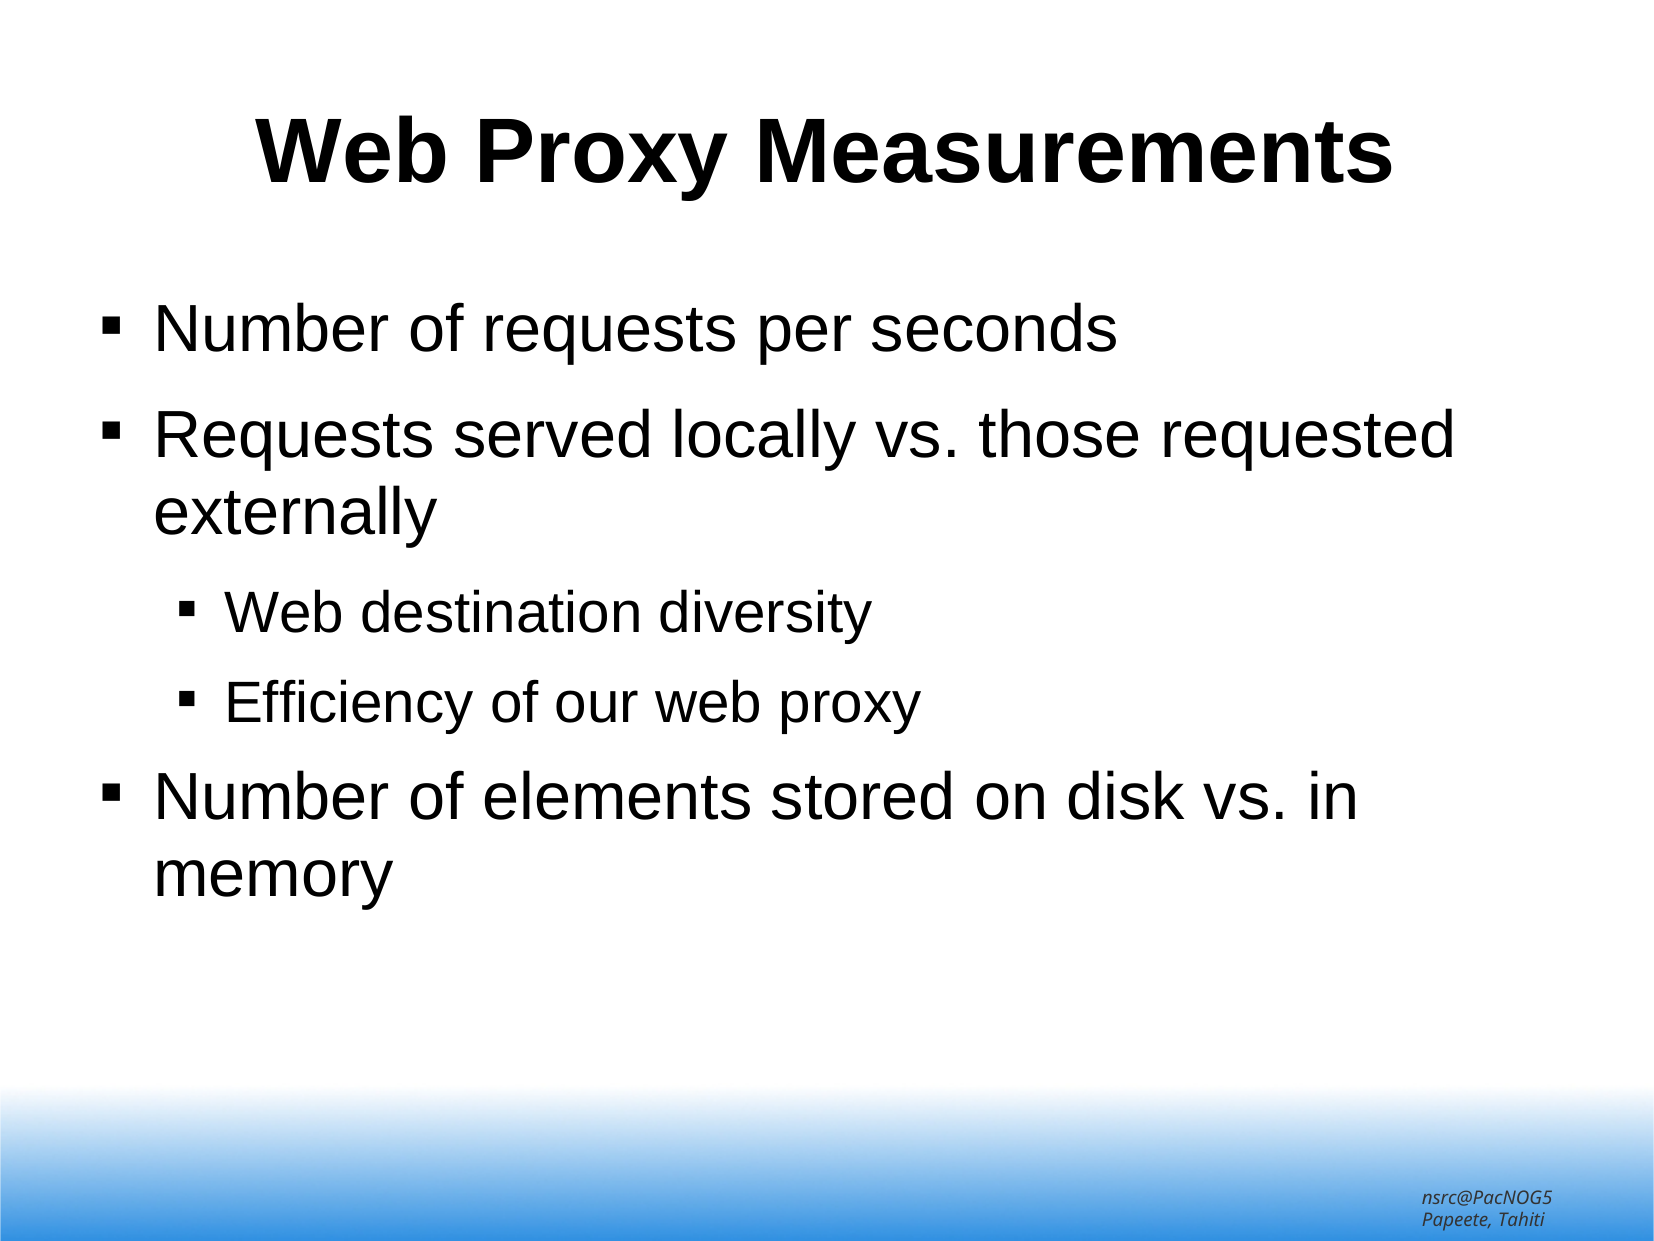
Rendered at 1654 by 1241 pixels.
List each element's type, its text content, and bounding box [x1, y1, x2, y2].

picture [0, 1083, 1654, 1241]
list Number of requests per seconds Requests served locally vs. those requested externally Web destination diversity Efficiency of our web proxy Number of elements stored on disk vs. in memory [82, 290, 1571, 1094]
title Web Proxy Measurements [82, 56, 1571, 249]
